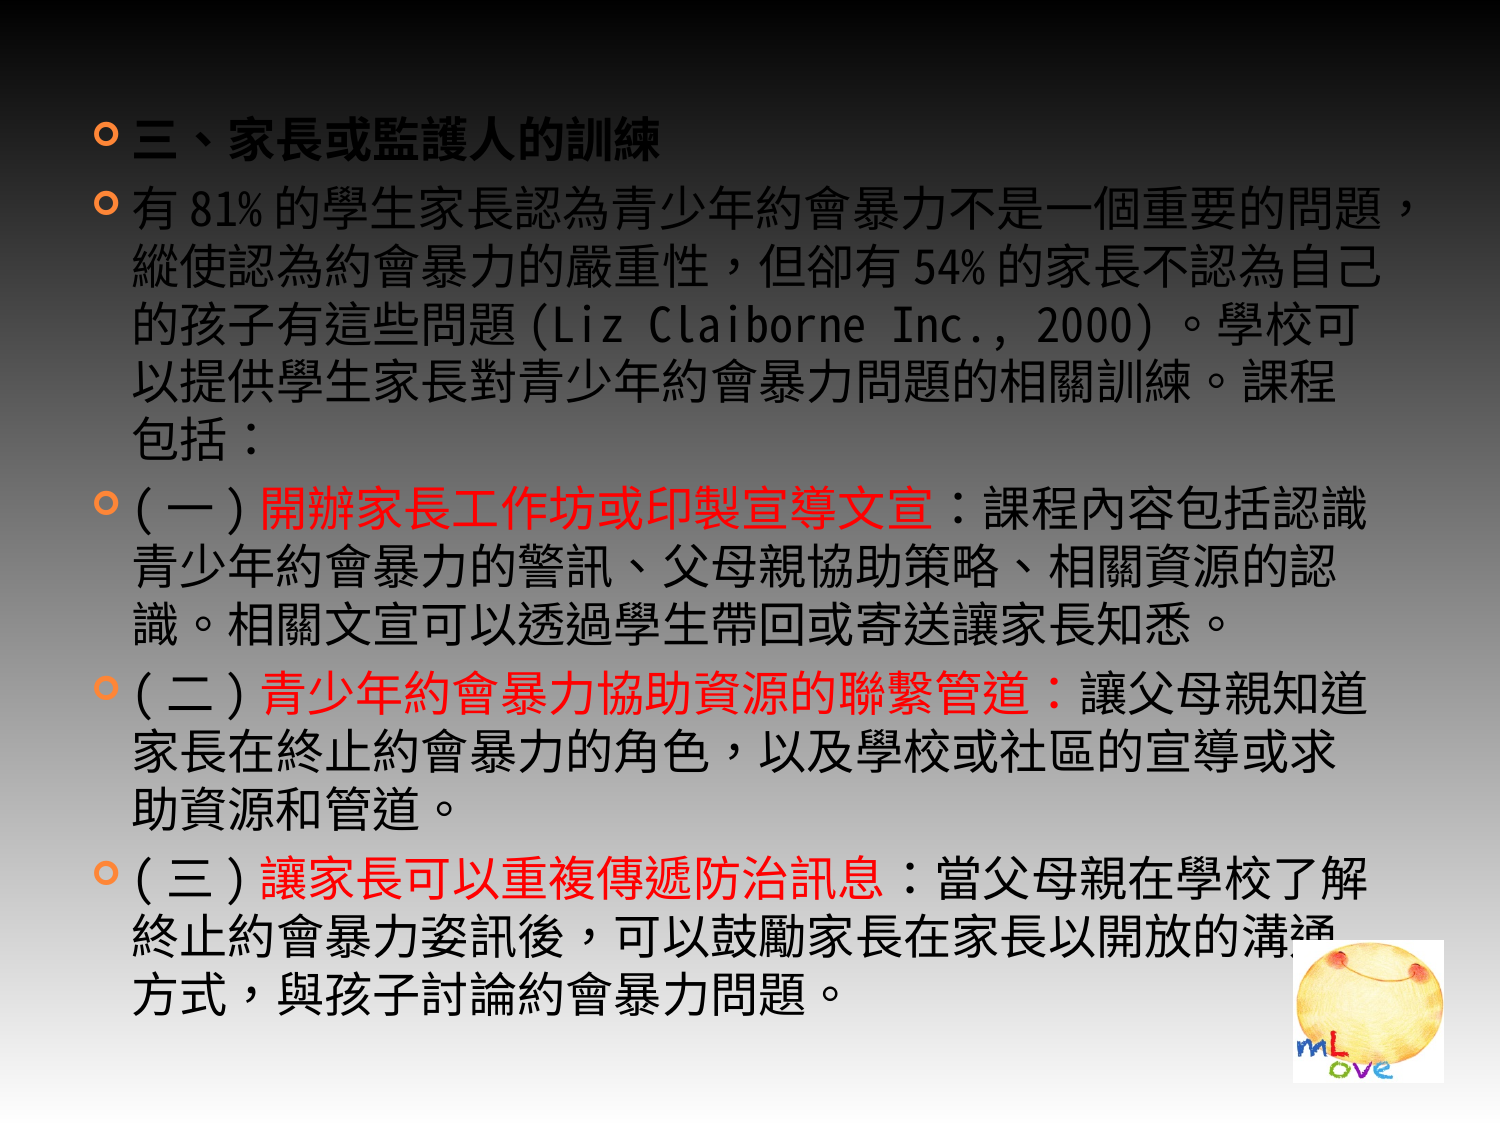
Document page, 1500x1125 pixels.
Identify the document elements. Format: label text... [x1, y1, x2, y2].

picture [1293, 940, 1444, 1083]
list 三、家長或監護人的訓練 有81%的學生家長認為青少年約會暴力不是一個重要的問題，縱使認為約會暴力的嚴重性，但卻有54%的家長不認為自己的孩子有這些問題(Liz Claiborne Inc., 2000)。學校可以提供學生家長對青少年約會暴力問題的相關訓練。課程包括： (一)開辦家長工作坊或印製宣導文宣：課程內容包括認識青少年約會暴力的警訊、父母親協助策略、相關資源的認識。相關文宣可以透過學生帶回或寄送讓家長知悉。 (二)青少年約會暴力協助資源的聯繫管道：讓父母親知道家長在終止約會暴力的角色，以及學校或社區的宣導或求助資源和管道。 (三)讓家長可以重複傳遞防治訊息：當父母親在學校了解終止約會暴力姿訊後，可以鼓勵家長在家長以開放的溝通方式，與孩子討論約會暴力問題。 [76, 101, 1400, 1035]
